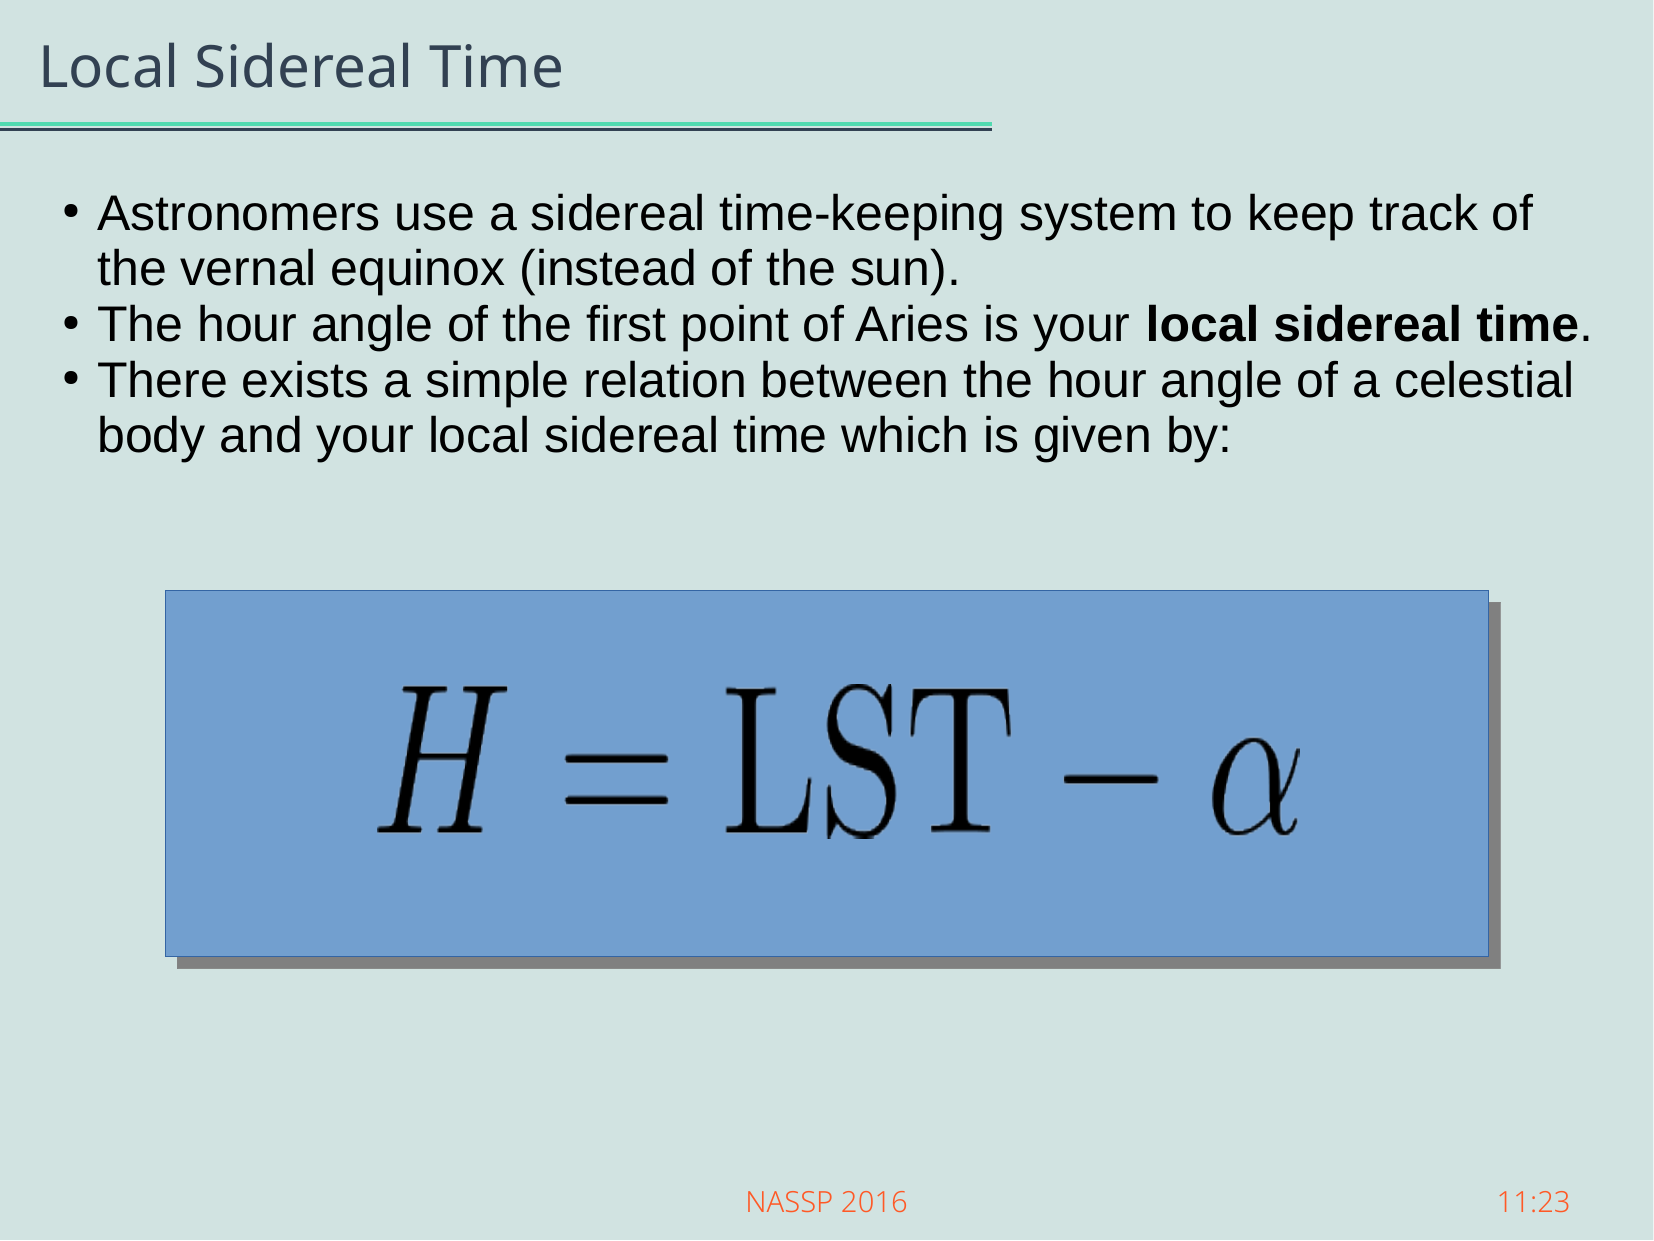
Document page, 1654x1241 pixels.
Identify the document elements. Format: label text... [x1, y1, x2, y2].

text_box [165, 590, 1489, 957]
text_box Local Sidereal Time [23, 17, 1063, 101]
text_box Astronomers use a sidereal time-keeping system to keep track of the vernal equinox (instead of the sun). The hour angle of the first point of Aries is your local sidereal time. There exists a simple relation between the hour angle of a celestial body and your local sidereal time which is given by: [47, 177, 1619, 471]
picture [377, 684, 1300, 839]
